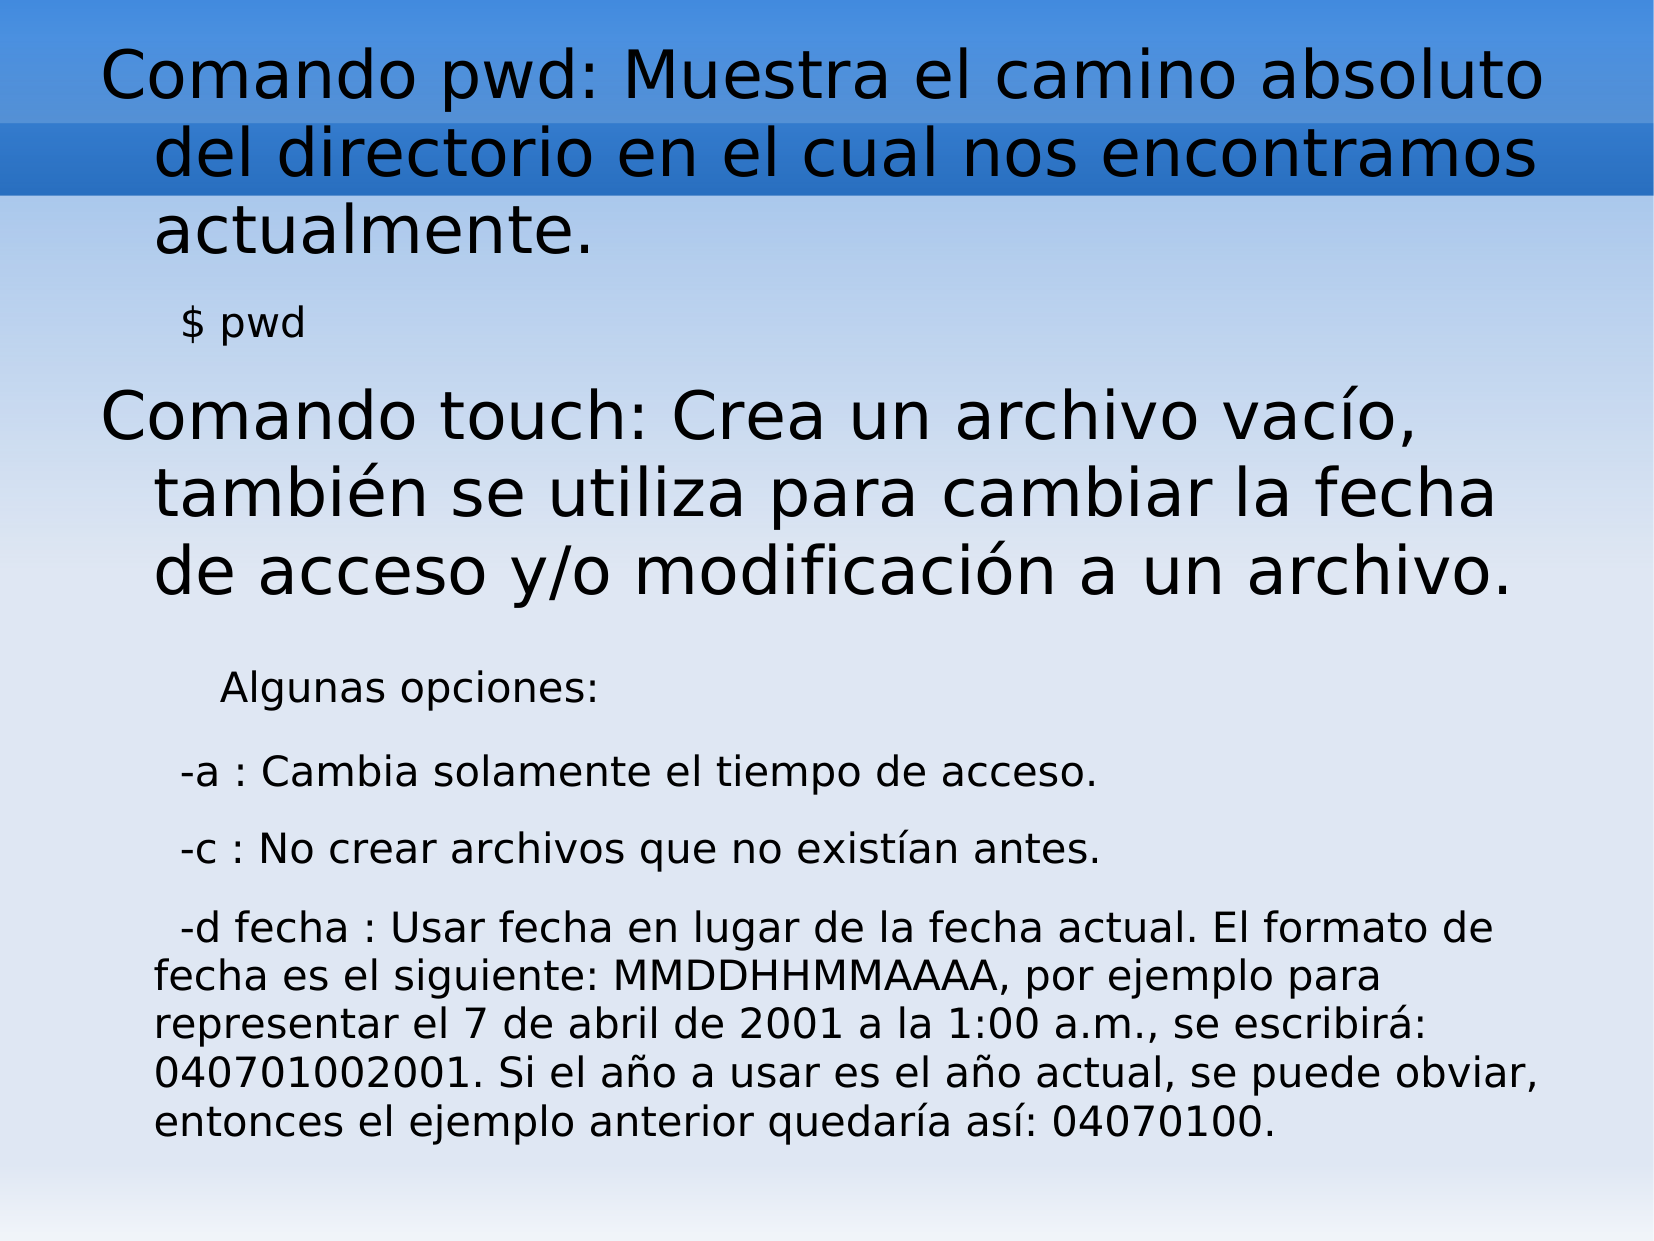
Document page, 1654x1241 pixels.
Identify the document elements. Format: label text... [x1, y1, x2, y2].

picture [0, 0, 1654, 1241]
list Comando pwd: Muestra el camino absoluto del directorio en el cual nos encontramos actualmente. $ pwd Comando touch: Crea un archivo vacío, también se utiliza para cambiar la fecha de acceso y/o modificación a un archivo. Algunas opciones: -a : Cambia solamente el tiempo de acceso. -c : No crear archivos que no existían antes. -d fecha : Usar fecha en lugar de la fecha actual. El formato de fecha es el siguiente: MMDDHHMMAAAA, por ejemplo para representar el 7 de abril de 2001 a la 1:00 a.m., se escribirá: 040701002001. Si el año a usar es el año actual, se puede obviar, entonces el ejemplo anterior quedaría así: 04070100. [82, 36, 1571, 1146]
